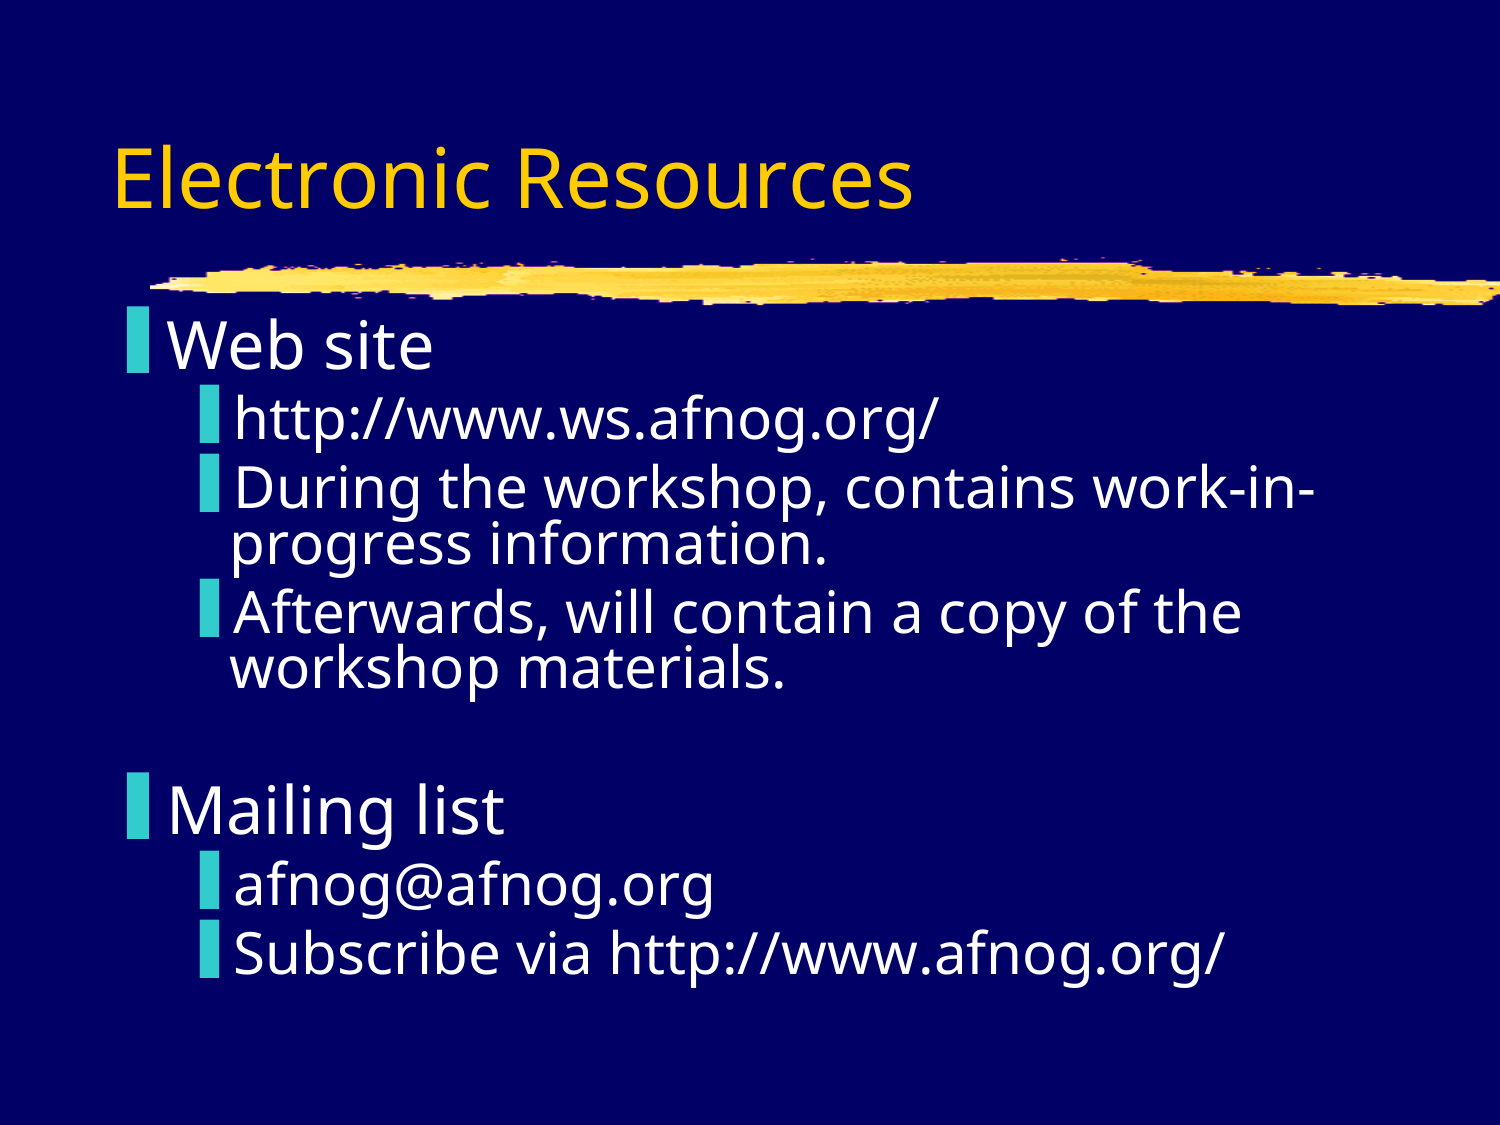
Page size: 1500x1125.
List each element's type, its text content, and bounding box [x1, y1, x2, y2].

picture [150, 252, 1500, 316]
list Web site http://www.ws.afnog.org/ During the workshop, contains work-in-progress information. Afterwards, will contain a copy of the workshop materials. Mailing list afnog@afnog.org Subscribe via http://www.afnog.org/ [110, 318, 1391, 1027]
title Electronic Resources [110, 78, 1391, 297]
